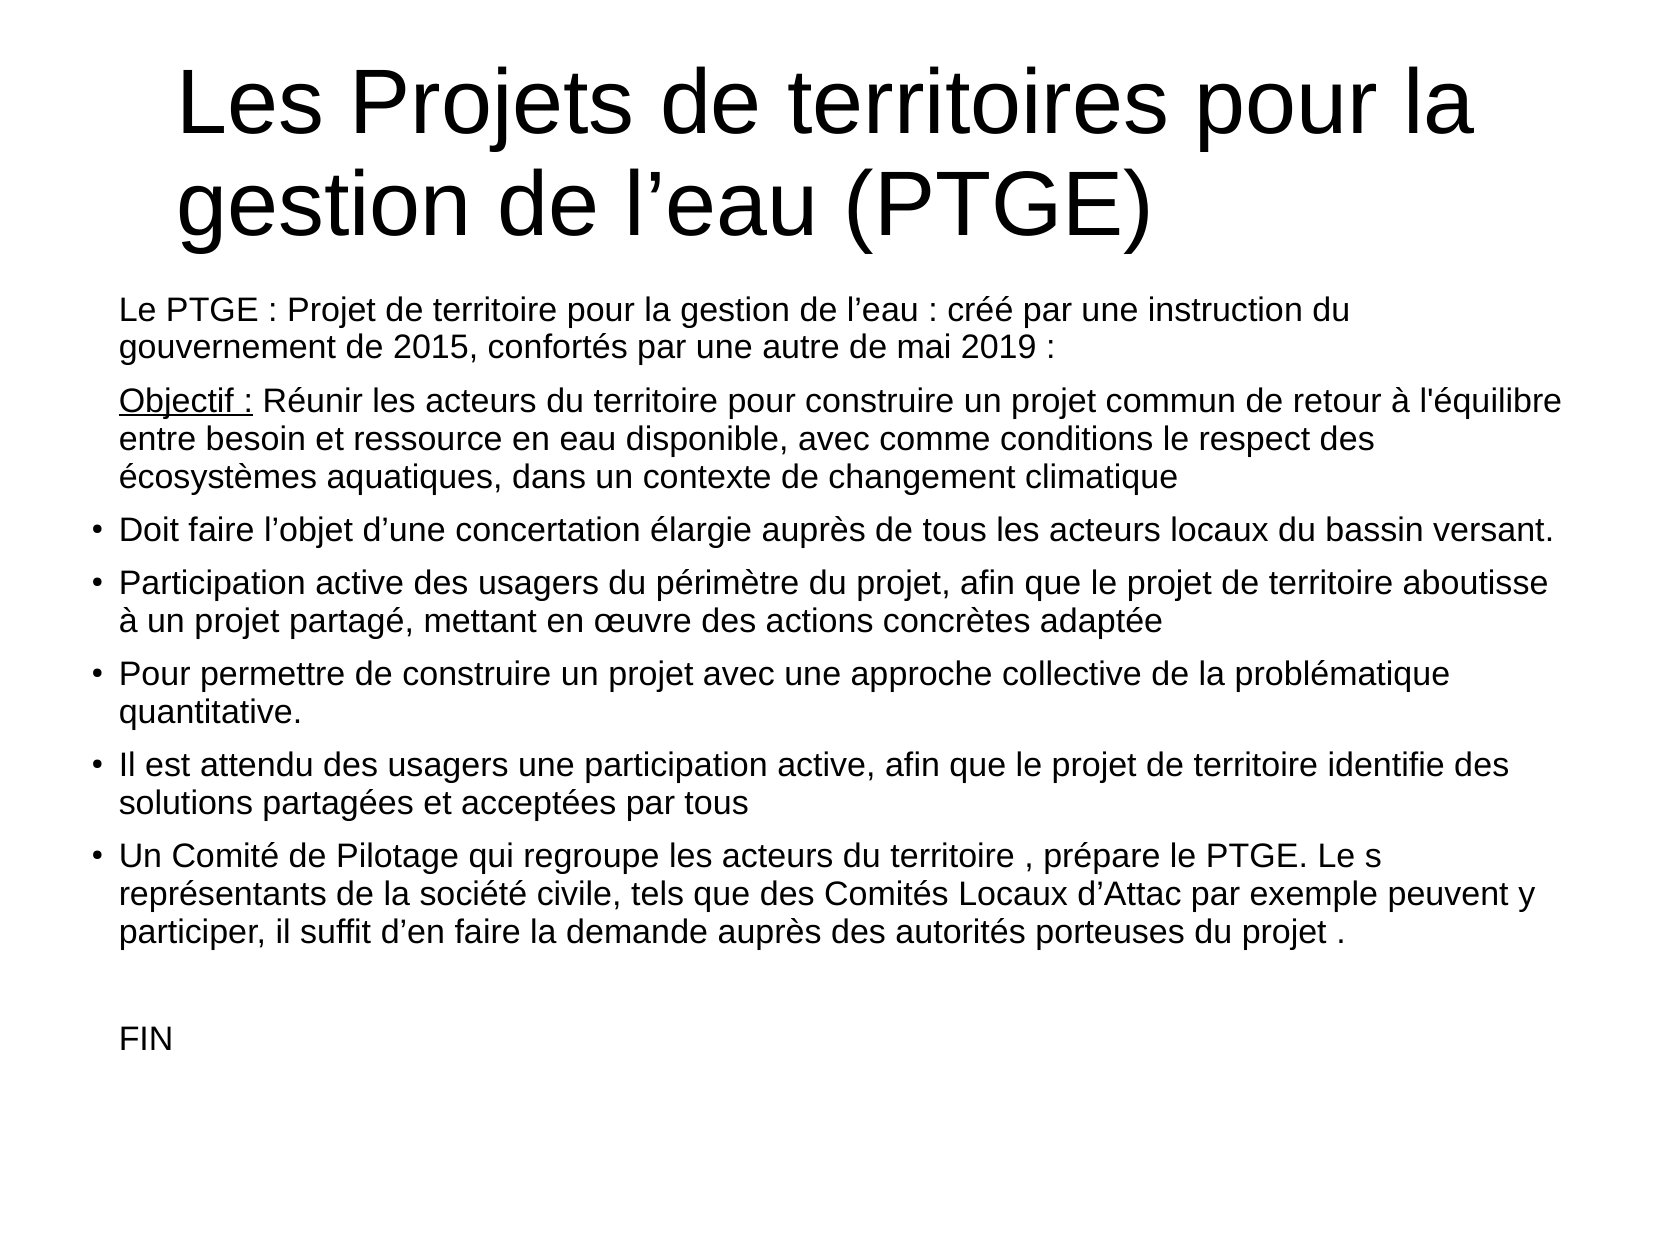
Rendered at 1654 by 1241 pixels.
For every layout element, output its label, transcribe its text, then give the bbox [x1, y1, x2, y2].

title Les Projets de territoires pour la gestion de l’eau (PTGE) [82, 49, 1571, 257]
list Le PTGE : Projet de territoire pour la gestion de l’eau : créé par une instruction du gouvernement de 2015, confortés par une autre de mai 2019 : Objectif : Réunir les acteurs du territoire pour construire un projet commun de retour à l'équilibre entre besoin et ressource en eau disponible, avec comme conditions le respect des écosystèmes aquatiques, dans un contexte de changement climatique Doit faire l’objet d’une concertation élargie auprès de tous les acteurs locaux du bassin versant. Participation active des usagers du périmètre du projet, afin que le projet de territoire aboutisse à un projet partagé, mettant en œuvre des actions concrètes adaptée Pour permettre de construire un projet avec une approche collective de la problématique quantitative. Il est attendu des usagers une participation active, afin que le projet de territoire identifie des solutions partagées et acceptées par tous Un Comité de Pilotage qui regroupe les acteurs du territoire , prépare le PTGE. Le s représentants de la société civile, tels que des Comités Locaux d’Attac par exemple peuvent y participer, il suffit d’en faire la demande auprès des autorités porteuses du projet . FIN [82, 290, 1571, 1099]
